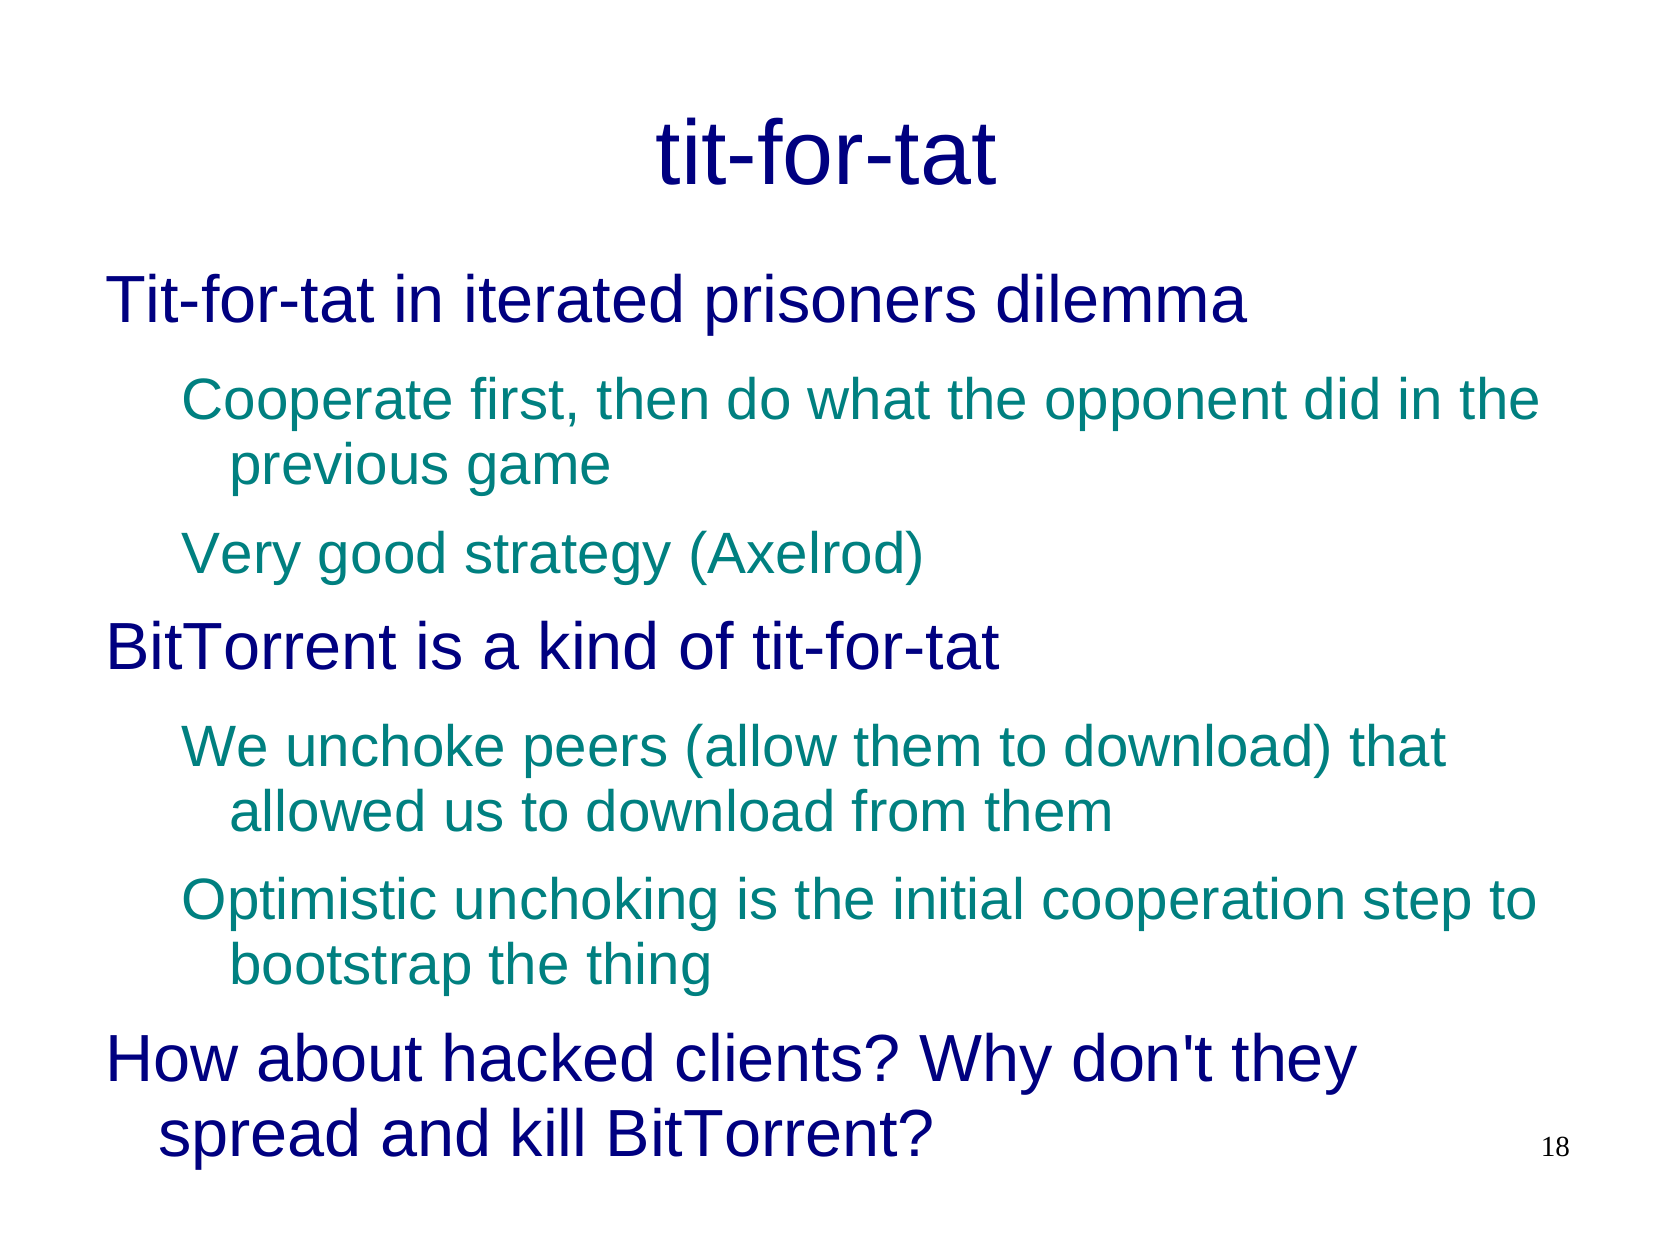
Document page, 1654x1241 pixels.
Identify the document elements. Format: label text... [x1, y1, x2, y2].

list Tit-for-tat in iterated prisoners dilemma Cooperate first, then do what the opponent did in the previous game Very good strategy (Axelrod) BitTorrent is a kind of tit-for-tat We unchoke peers (allow them to download) that allowed us to download from them Optimistic unchoking is the initial cooperation step to bootstrap the thing How about hacked clients? Why don't they spread and kill BitTorrent? [87, 262, 1576, 1169]
title tit-for-tat [82, 49, 1571, 257]
